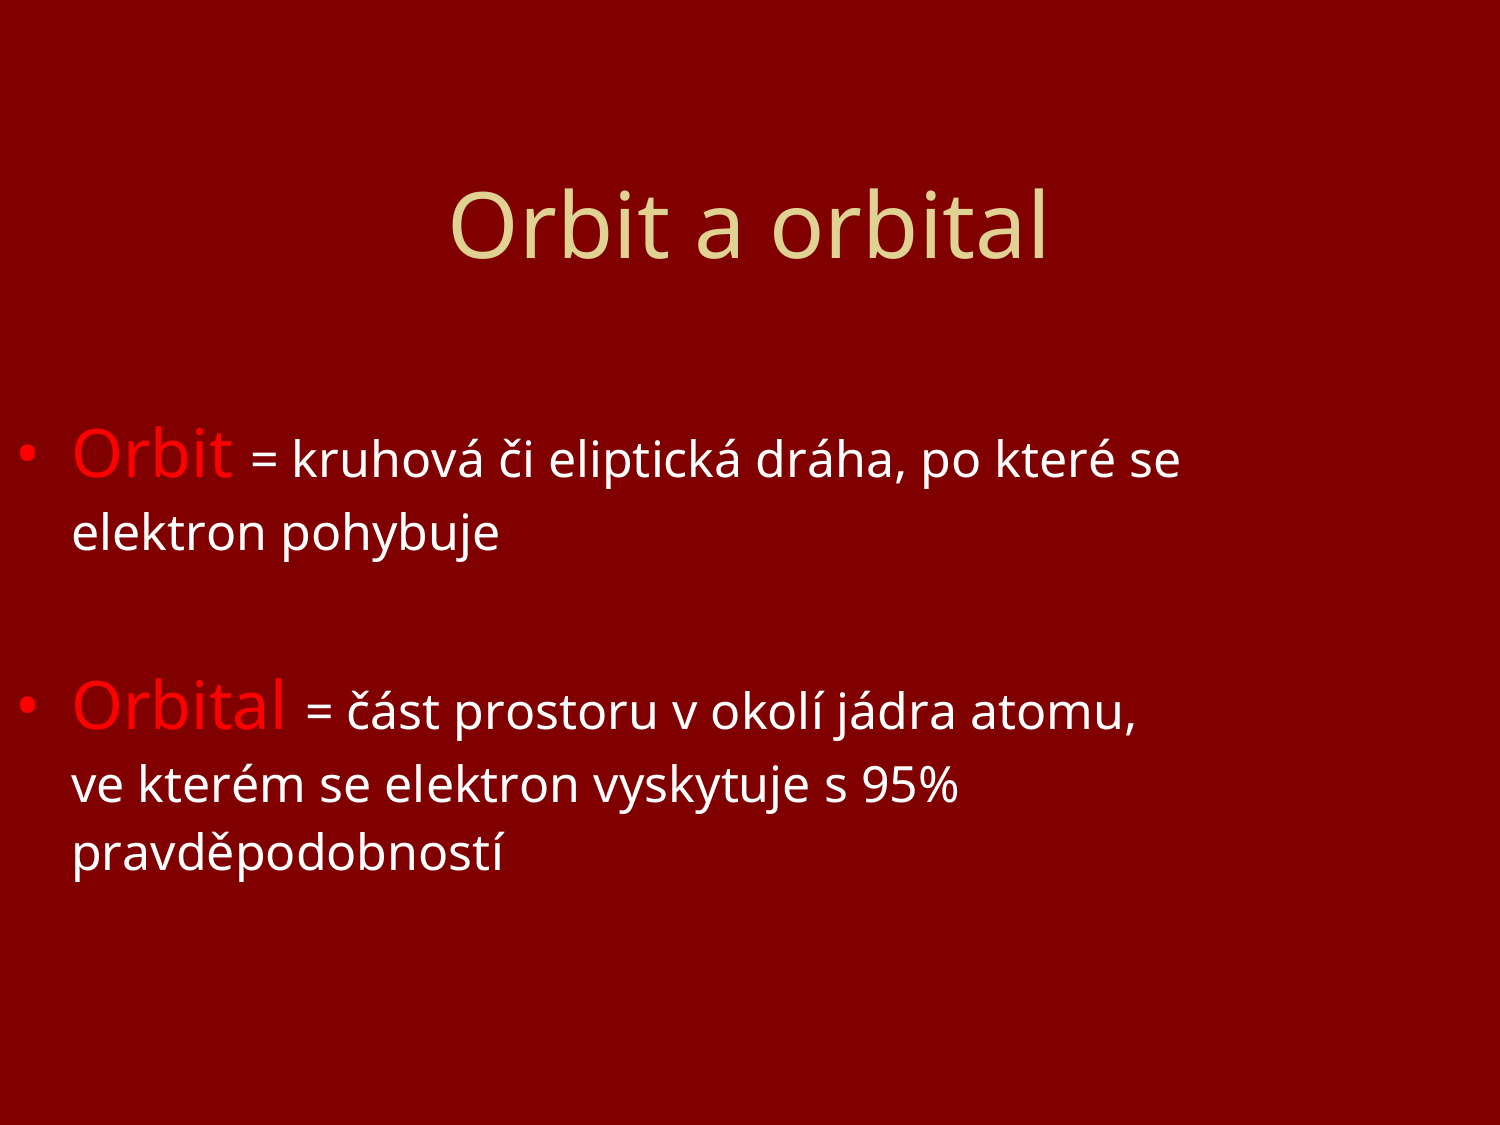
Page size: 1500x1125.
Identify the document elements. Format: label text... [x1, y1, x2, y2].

title Orbit a orbital [75, 117, 1426, 329]
list Orbit = kruhová či eliptická dráha, po které se elektron pohybuje Orbital = část prostoru v okolí jádra atomu, ve kterém se elektron vyskytuje s 95% pravděpodobností [0, 398, 1351, 1006]
